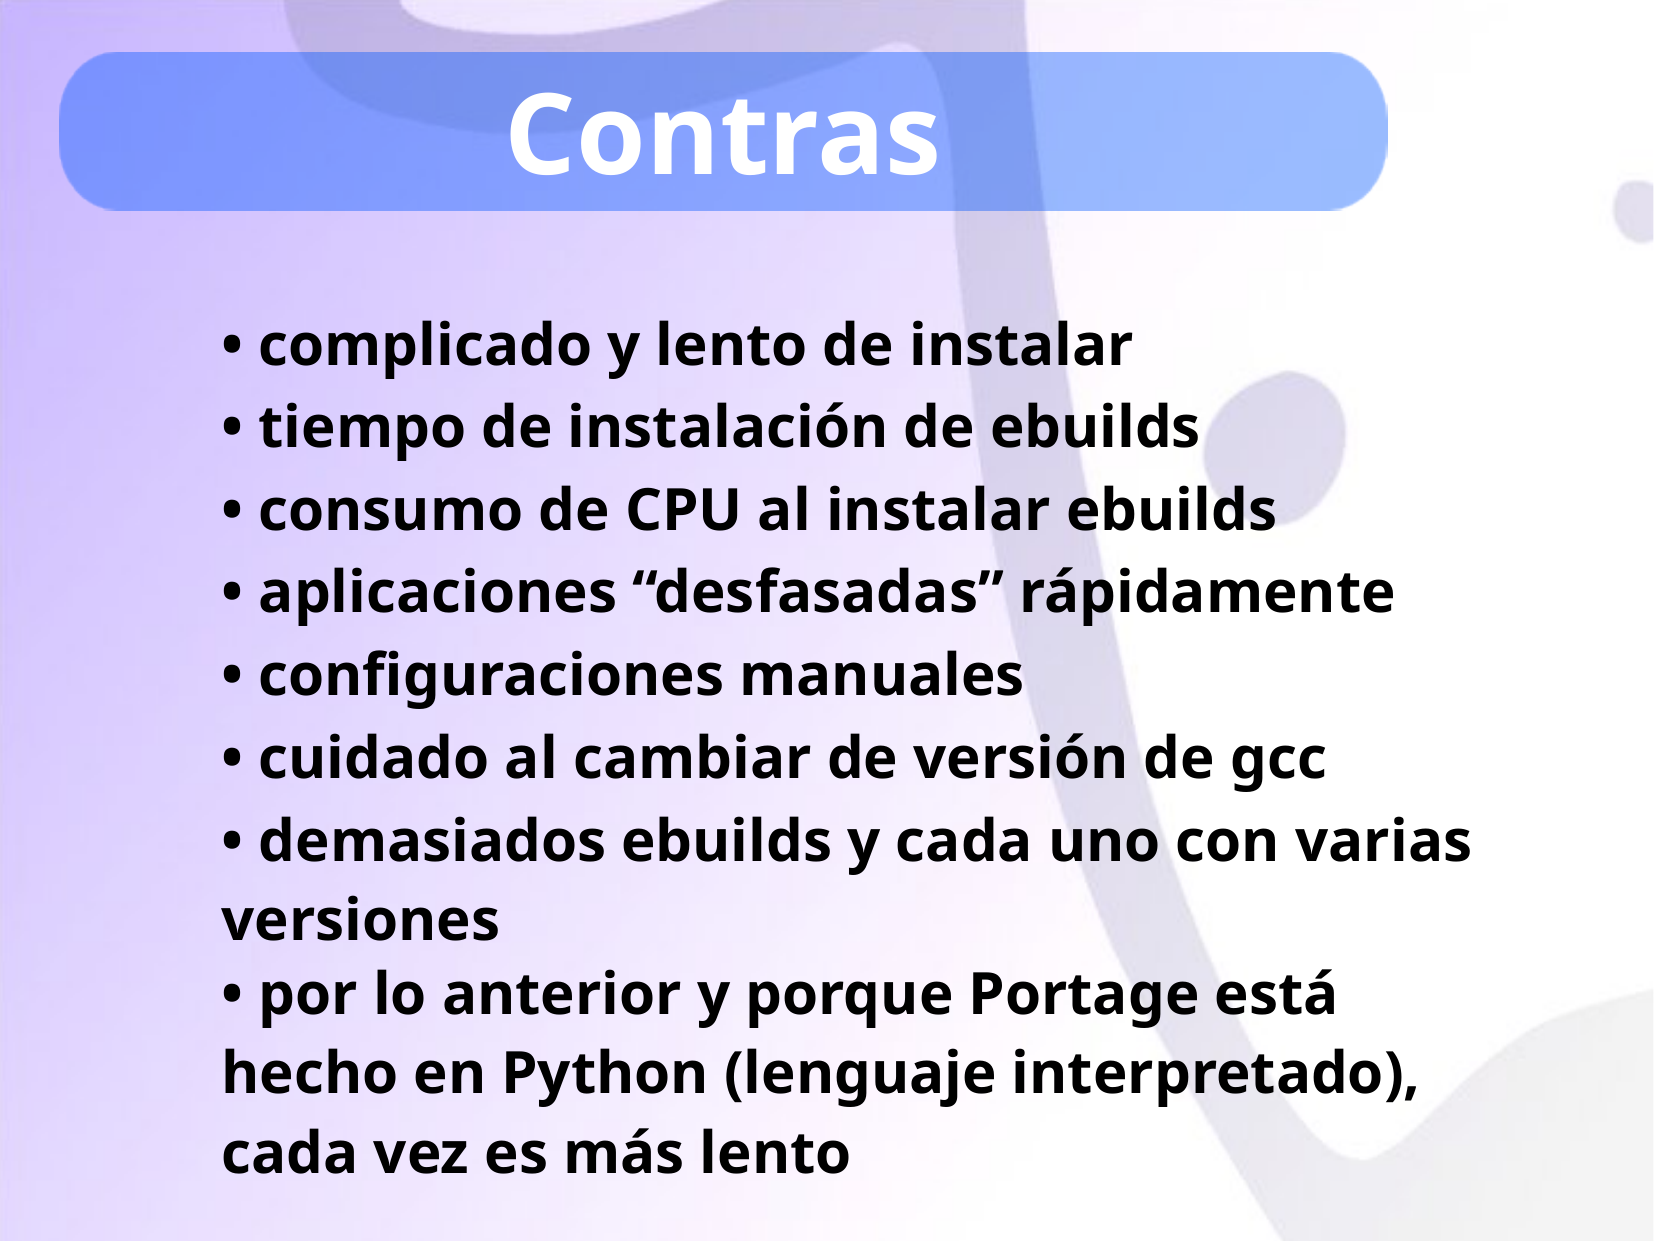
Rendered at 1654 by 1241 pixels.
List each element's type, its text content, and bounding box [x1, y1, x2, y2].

text_box • consumo de CPU al instalar ebuilds [206, 460, 1388, 543]
text_box • por lo anterior y porque Portage está hecho en Python (lenguaje interpretado), cada vez es más lento [206, 944, 1536, 1191]
text_box • complicado y lento de instalar [206, 295, 1241, 377]
text_box • configuraciones manuales [206, 625, 1093, 708]
picture [0, 0, 1654, 1241]
text_box • aplicaciones “desfasadas” rápidamente [206, 543, 1477, 636]
text_box • cuidado al cambiar de versión de gcc [206, 708, 1477, 801]
text_box • tiempo de instalación de ebuilds [206, 377, 1300, 470]
text_box • demasiados ebuilds y cada uno con varias versiones [206, 791, 1536, 944]
